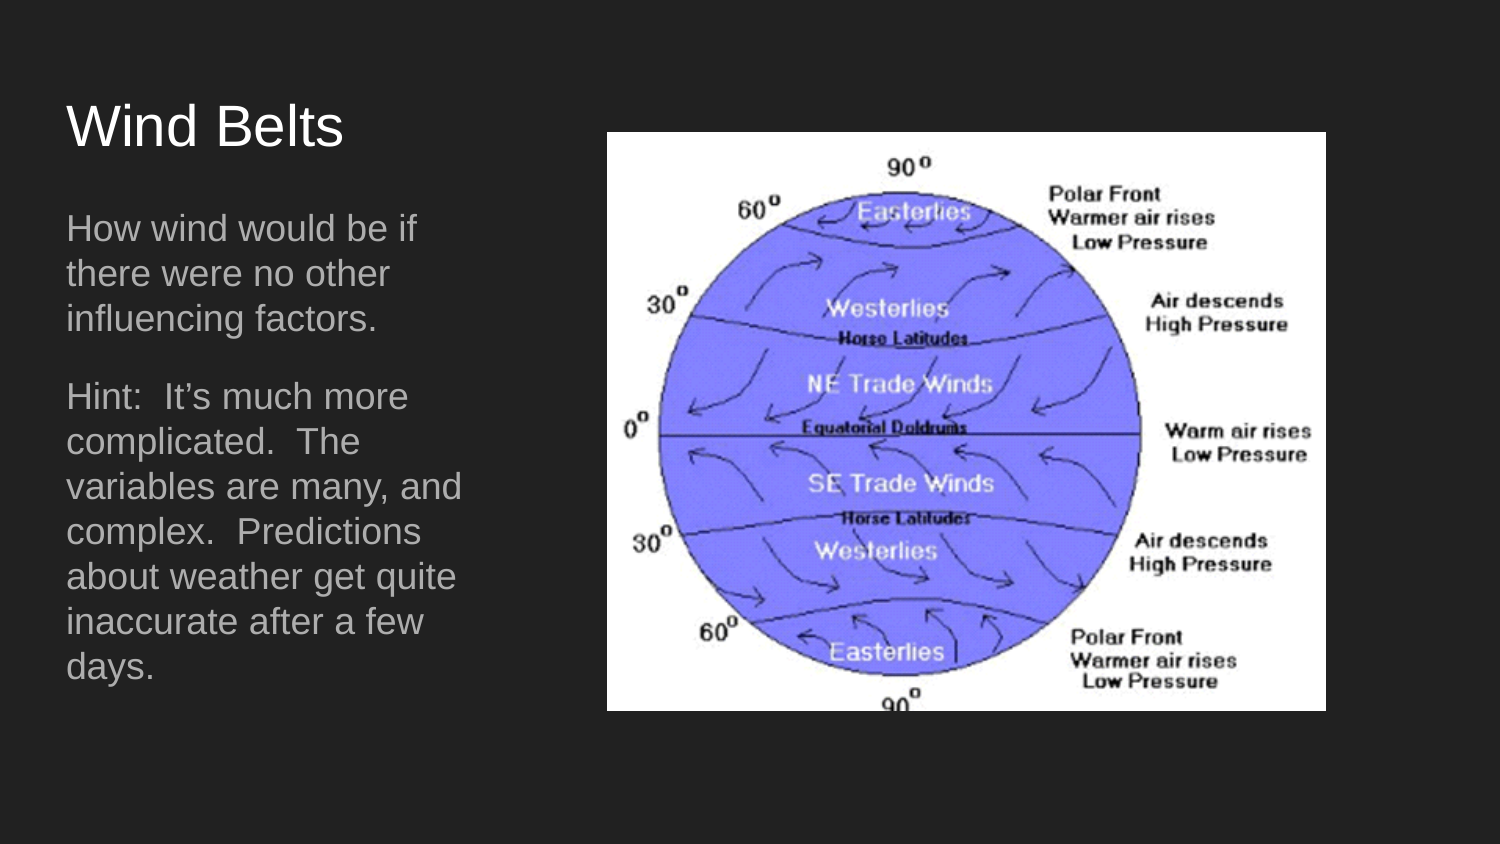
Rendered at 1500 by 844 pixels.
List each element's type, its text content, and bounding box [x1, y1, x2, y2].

picture [607, 132, 1326, 711]
title Wind Belts [51, 72, 1449, 167]
list How wind would be if there were no other influencing factors. Hint: It’s much more complicated. The variables are many, and complex. Predictions about weather get quite inaccurate after a few days. [51, 189, 505, 750]
